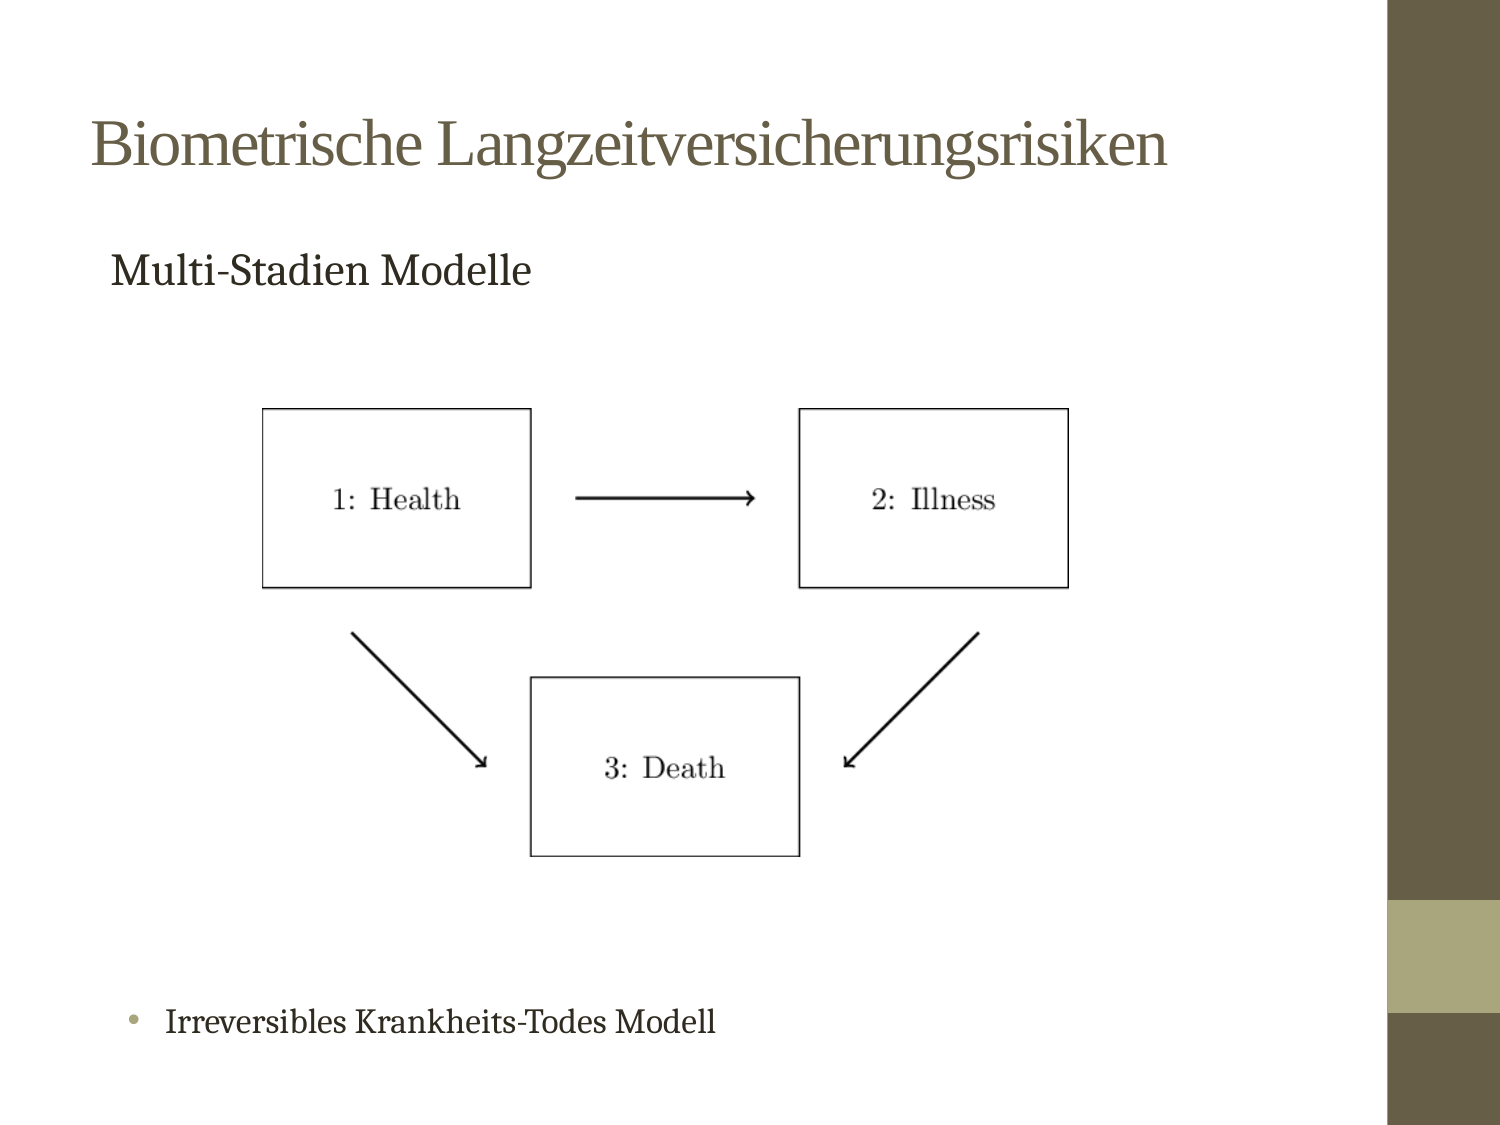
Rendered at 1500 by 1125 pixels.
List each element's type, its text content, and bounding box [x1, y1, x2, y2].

picture [262, 408, 1069, 857]
title Biometrische Langzeitversicherungsrisiken [75, 45, 1400, 233]
list Irreversibles Krankheits-Todes Modell [75, 999, 1326, 1050]
text_box Multi-Stadien Modelle [76, 231, 1327, 312]
text_box [99, 326, 1351, 469]
